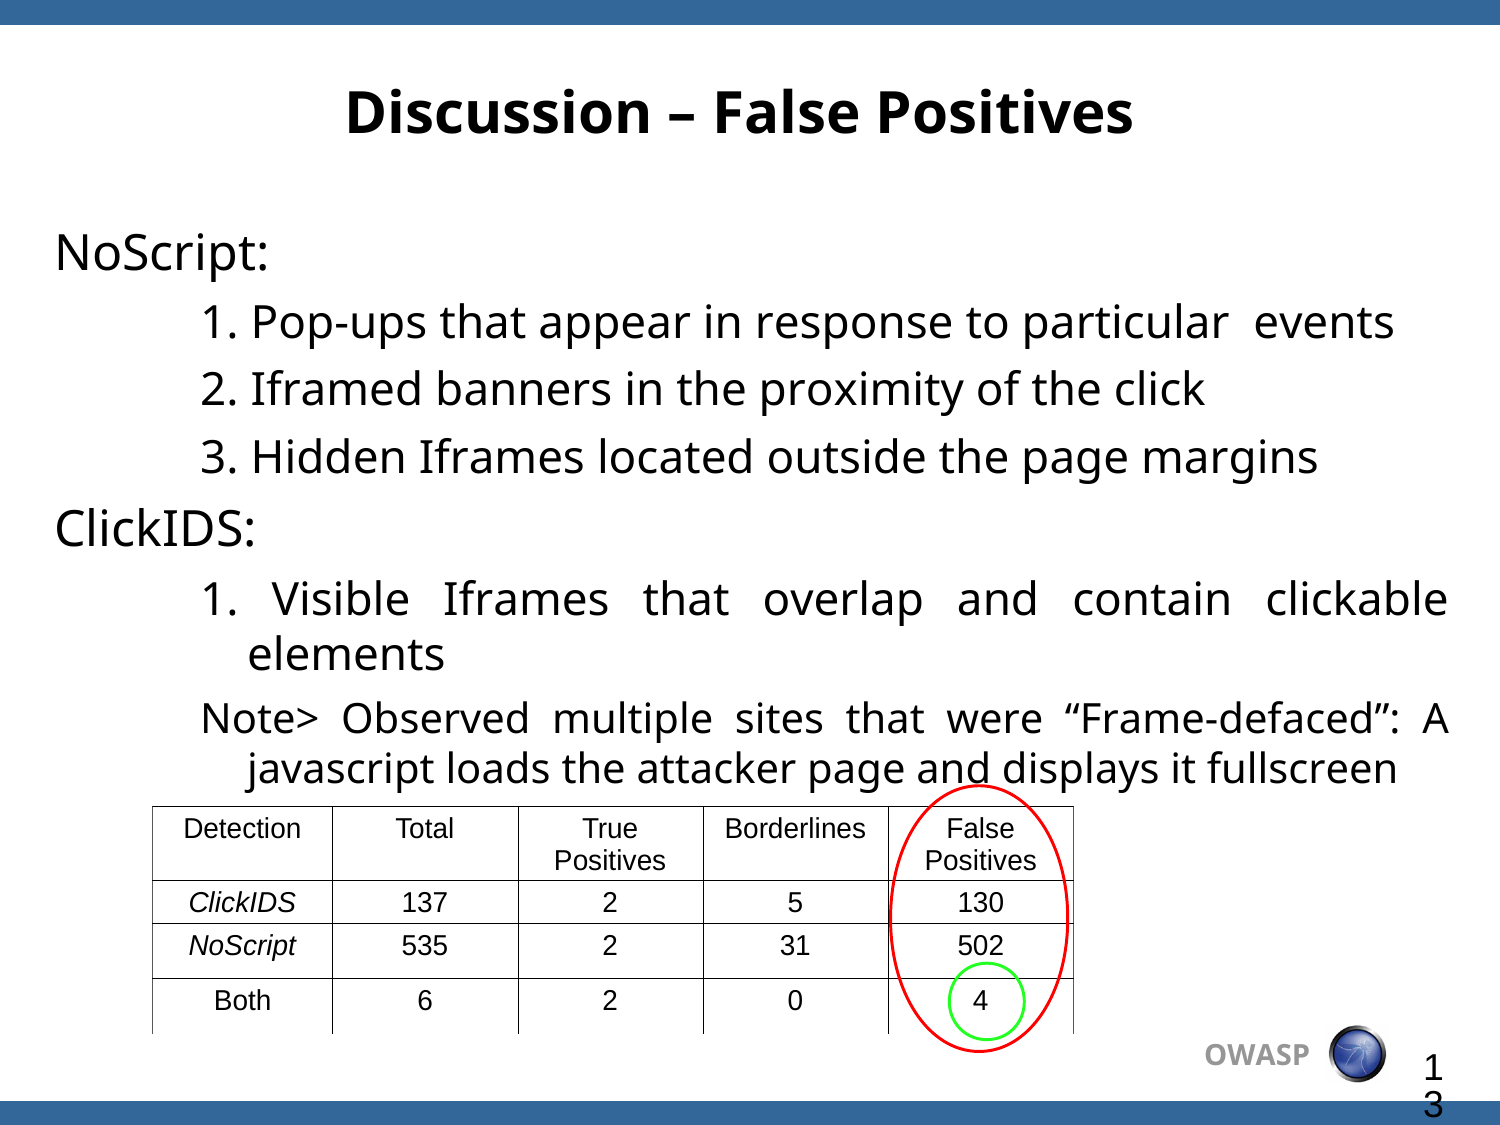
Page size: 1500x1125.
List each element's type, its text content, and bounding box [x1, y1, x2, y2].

picture [951, 965, 1022, 1034]
picture [1325, 1024, 1388, 1083]
picture [893, 806, 1066, 1034]
picture [1028, 806, 1074, 1034]
picture [152, 806, 930, 1034]
list NoScript: 1. Pop-ups that appear in response to particular events 2. Iframed banners in the proximity of the click 3. Hidden Iframes located outside the page margins ClickIDS: 1. Visible Iframes that overlap and contain clickable elements Note> Observed multiple sites that were “Frame-defaced”: A javascript loads the attacker page and displays it fullscreen [39, 212, 1465, 986]
title Discussion – False Positives [75, 24, 1425, 196]
